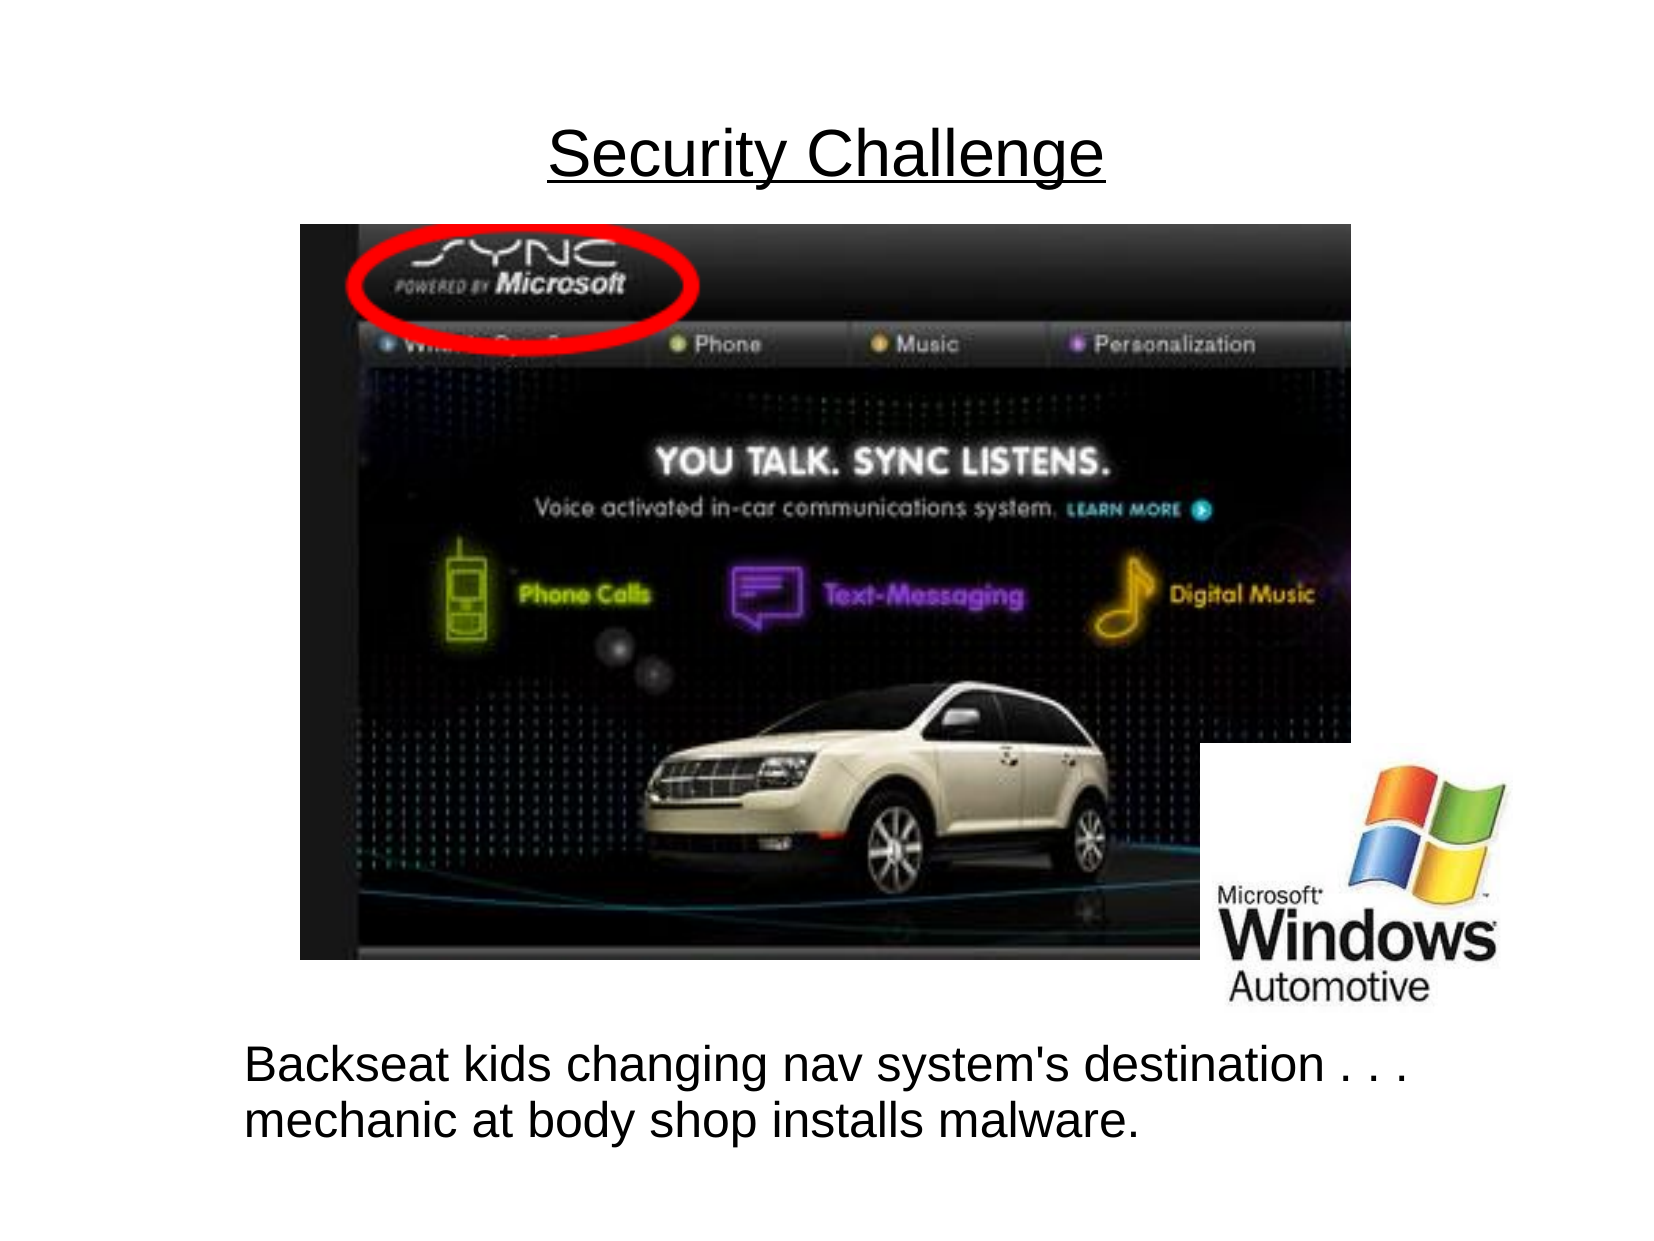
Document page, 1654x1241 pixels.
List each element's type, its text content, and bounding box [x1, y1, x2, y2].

text_box Backseat kids changing nav system's destination . . . mechanic at body shop installs malware. [229, 1029, 1425, 1156]
picture [300, 224, 1513, 1013]
title Security Challenge [82, 49, 1571, 257]
